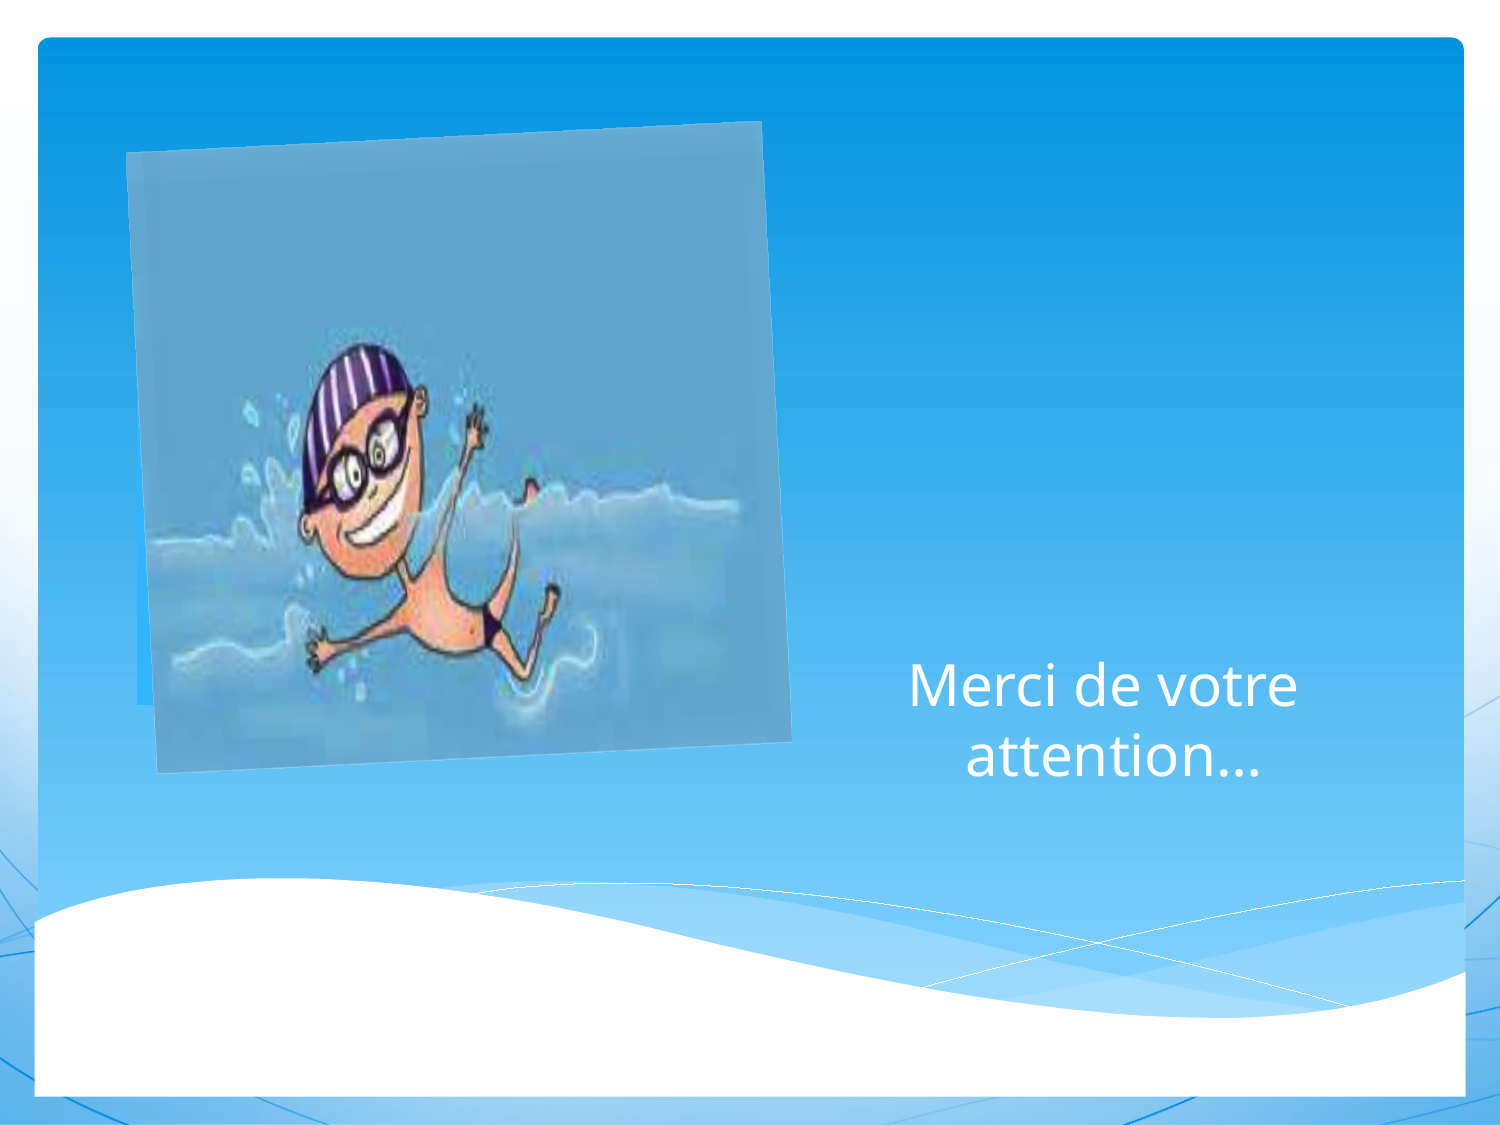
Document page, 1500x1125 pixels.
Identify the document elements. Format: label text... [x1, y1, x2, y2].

picture [0, 0, 1500, 1125]
title Merci de votre attention… [785, 562, 1411, 796]
